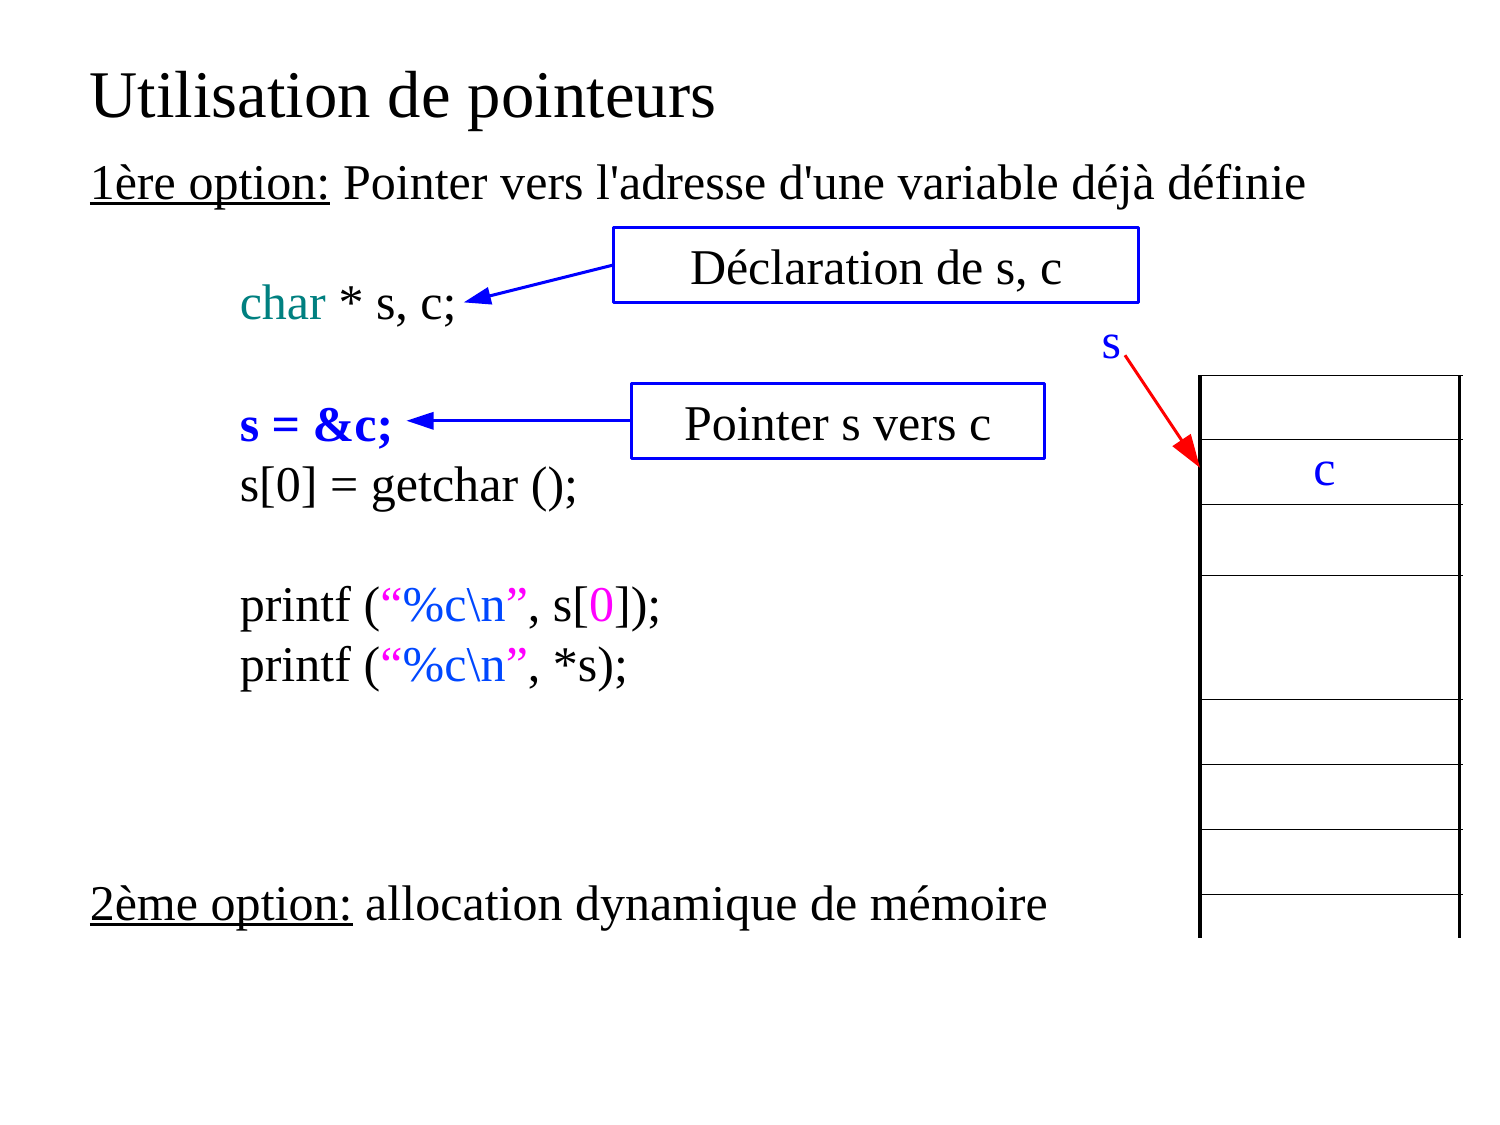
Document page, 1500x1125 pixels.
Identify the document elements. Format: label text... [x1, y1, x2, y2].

text_box Utilisation de pointeurs [75, 43, 733, 139]
text_box s [1085, 337, 1126, 378]
text_box c [1298, 428, 1351, 519]
text_box Pointer s vers c [631, 383, 1045, 459]
text_box s = &c; s[0] = getchar (); printf (“%c\n”, s[0]); printf (“%c\n”, *s); [75, 384, 751, 700]
text_box Déclaration de s, c [613, 227, 1139, 303]
text_box 2ème option: allocation dynamique de mémoire [75, 862, 1088, 938]
text_box 1ère option: Pointer vers l'adresse d'une variable déjà définie char * s, c; [75, 142, 1351, 337]
